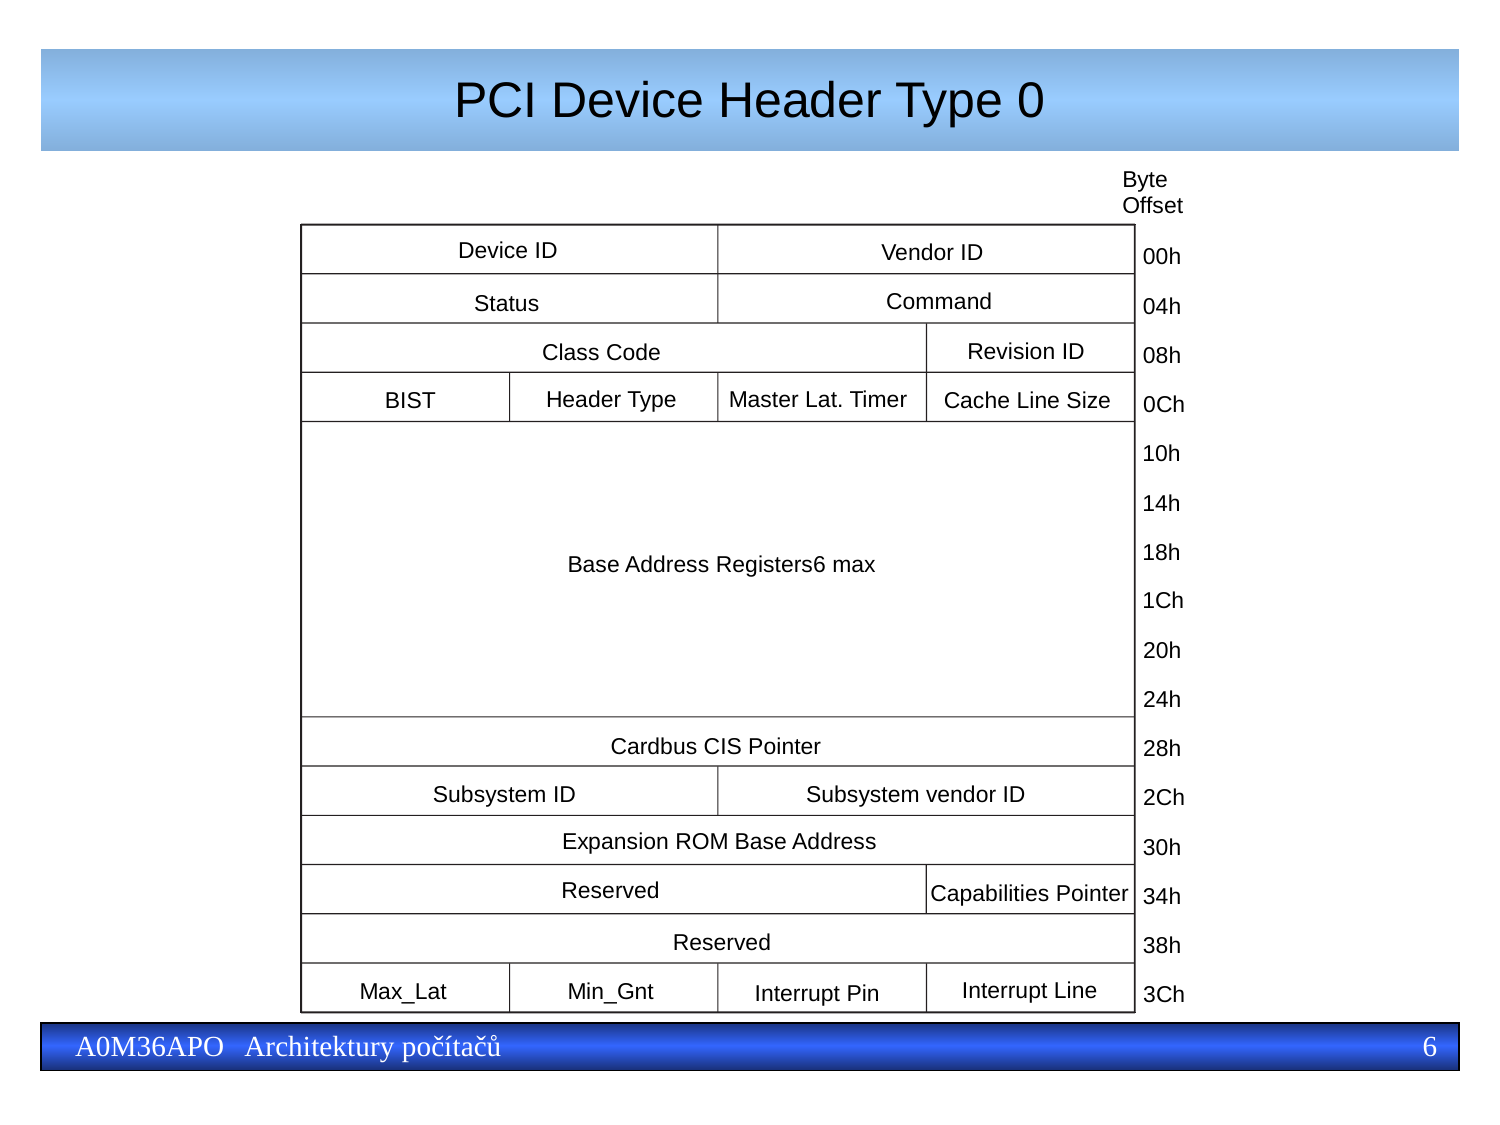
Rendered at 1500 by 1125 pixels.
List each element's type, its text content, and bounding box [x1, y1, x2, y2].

title PCI Device Header Type 0 [41, 49, 1459, 151]
chart [275, 149, 1226, 1039]
